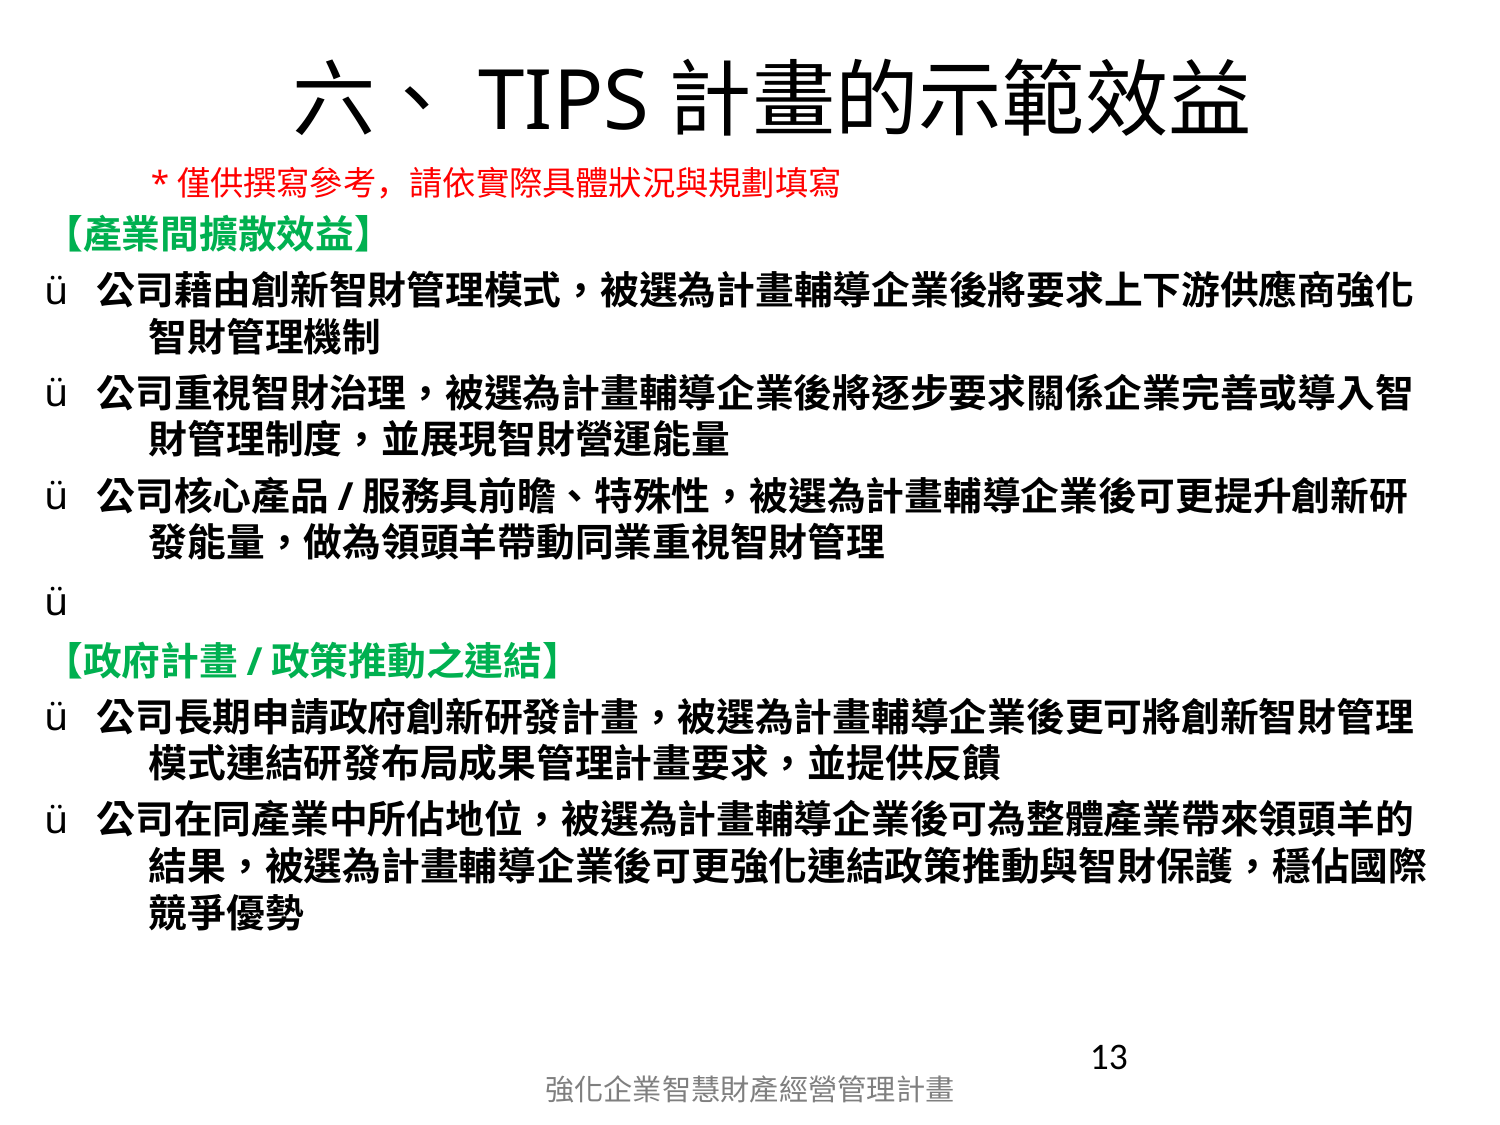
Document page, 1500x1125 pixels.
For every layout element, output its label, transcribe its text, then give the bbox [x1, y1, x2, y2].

text_box *僅供撰寫參考，請依實際具體狀況與規劃填寫 [135, 154, 1270, 211]
text_box 強化企業智慧財產經營管理計畫 [512, 1063, 988, 1125]
text_box 13 [1074, 1024, 1426, 1103]
list 【產業間擴散效益】 公司藉由創新智財管理模式，被選為計畫輔導企業後將要求上下游供應商強化智財管理機制 公司重視智財治理，被選為計畫輔導企業後將逐步要求關係企業完善或導入智財管理制度，並展現智財營運能量 公司核心產品/服務具前瞻、特殊性，被選為計畫輔導企業後可更提升創新研發能量，做為領頭羊帶動同業重視智財管理 【政府計畫/政策推動之連結】 公司長期申請政府創新研發計畫，被選為計畫輔導企業後更可將創新智財管理模式連結研發布局成果管理計畫要求，並提供反饋 公司在同產業中所佔地位，被選為計畫輔導企業後可為整體產業帶來領頭羊的結果，被選為計畫輔導企業後可更強化連結政策推動與智財保護，穩佔國際競爭優勢 [29, 202, 1461, 945]
title 六、TIPS計畫的示範效益 [96, 2, 1447, 191]
